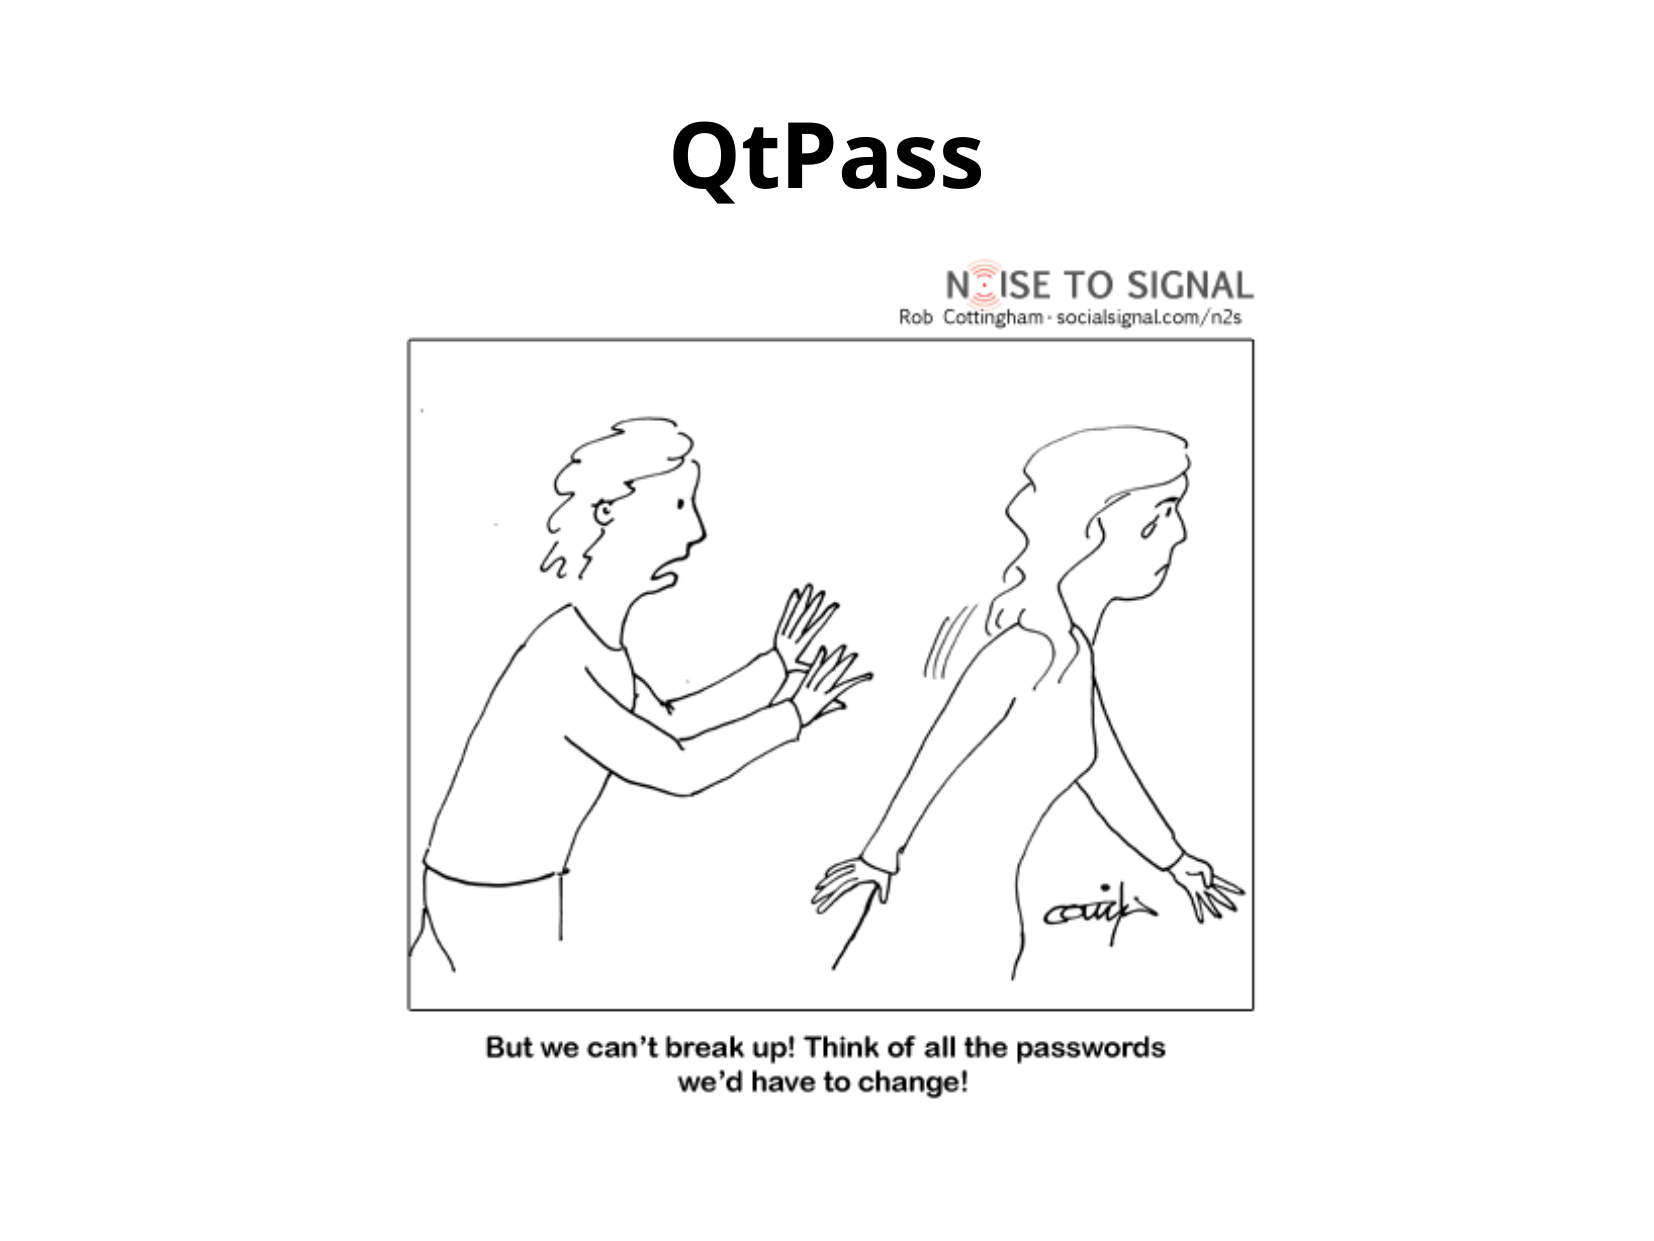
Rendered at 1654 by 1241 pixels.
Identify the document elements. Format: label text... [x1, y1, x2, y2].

title QtPass [82, 49, 1571, 257]
picture [375, 251, 1285, 1126]
